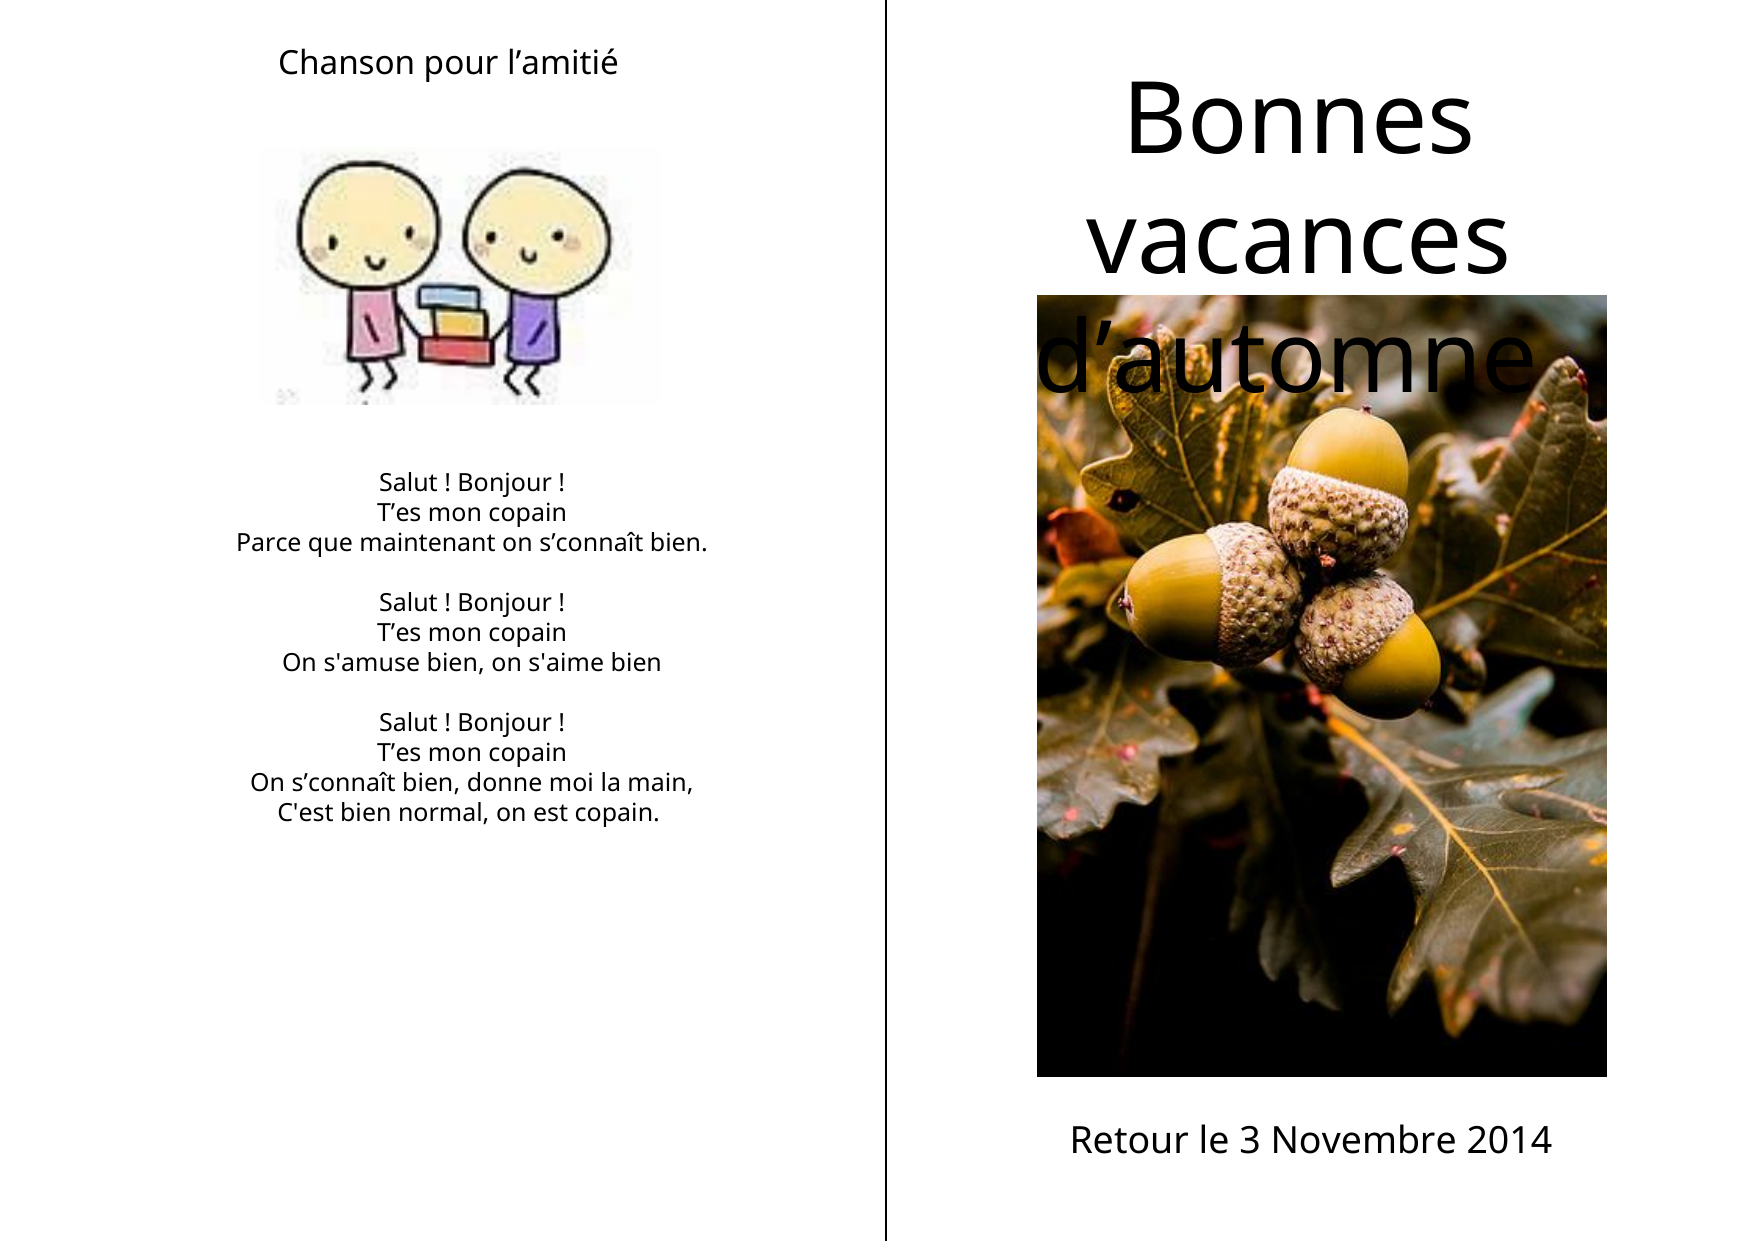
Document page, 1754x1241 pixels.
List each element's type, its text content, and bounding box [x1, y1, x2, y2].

text_box Bonnes vacances d’automne [933, 47, 1666, 213]
text_box Salut ! Bonjour ! T’es mon copain Parce que maintenant on s’connaît bien. Salut ! Bonjour ! T’es mon copain On s'amuse bien, on s'aime bien Salut ! Bonjour ! T’es mon copain On s’connaît bien, donne moi la main, C'est bien normal, on est copain. [82, 460, 863, 1217]
text_box Retour le 3 Novembre 2014 [921, 1110, 1701, 1229]
text_box Chanson pour l’amitié [106, 35, 792, 148]
picture [1037, 295, 1607, 1077]
picture [259, 147, 662, 405]
